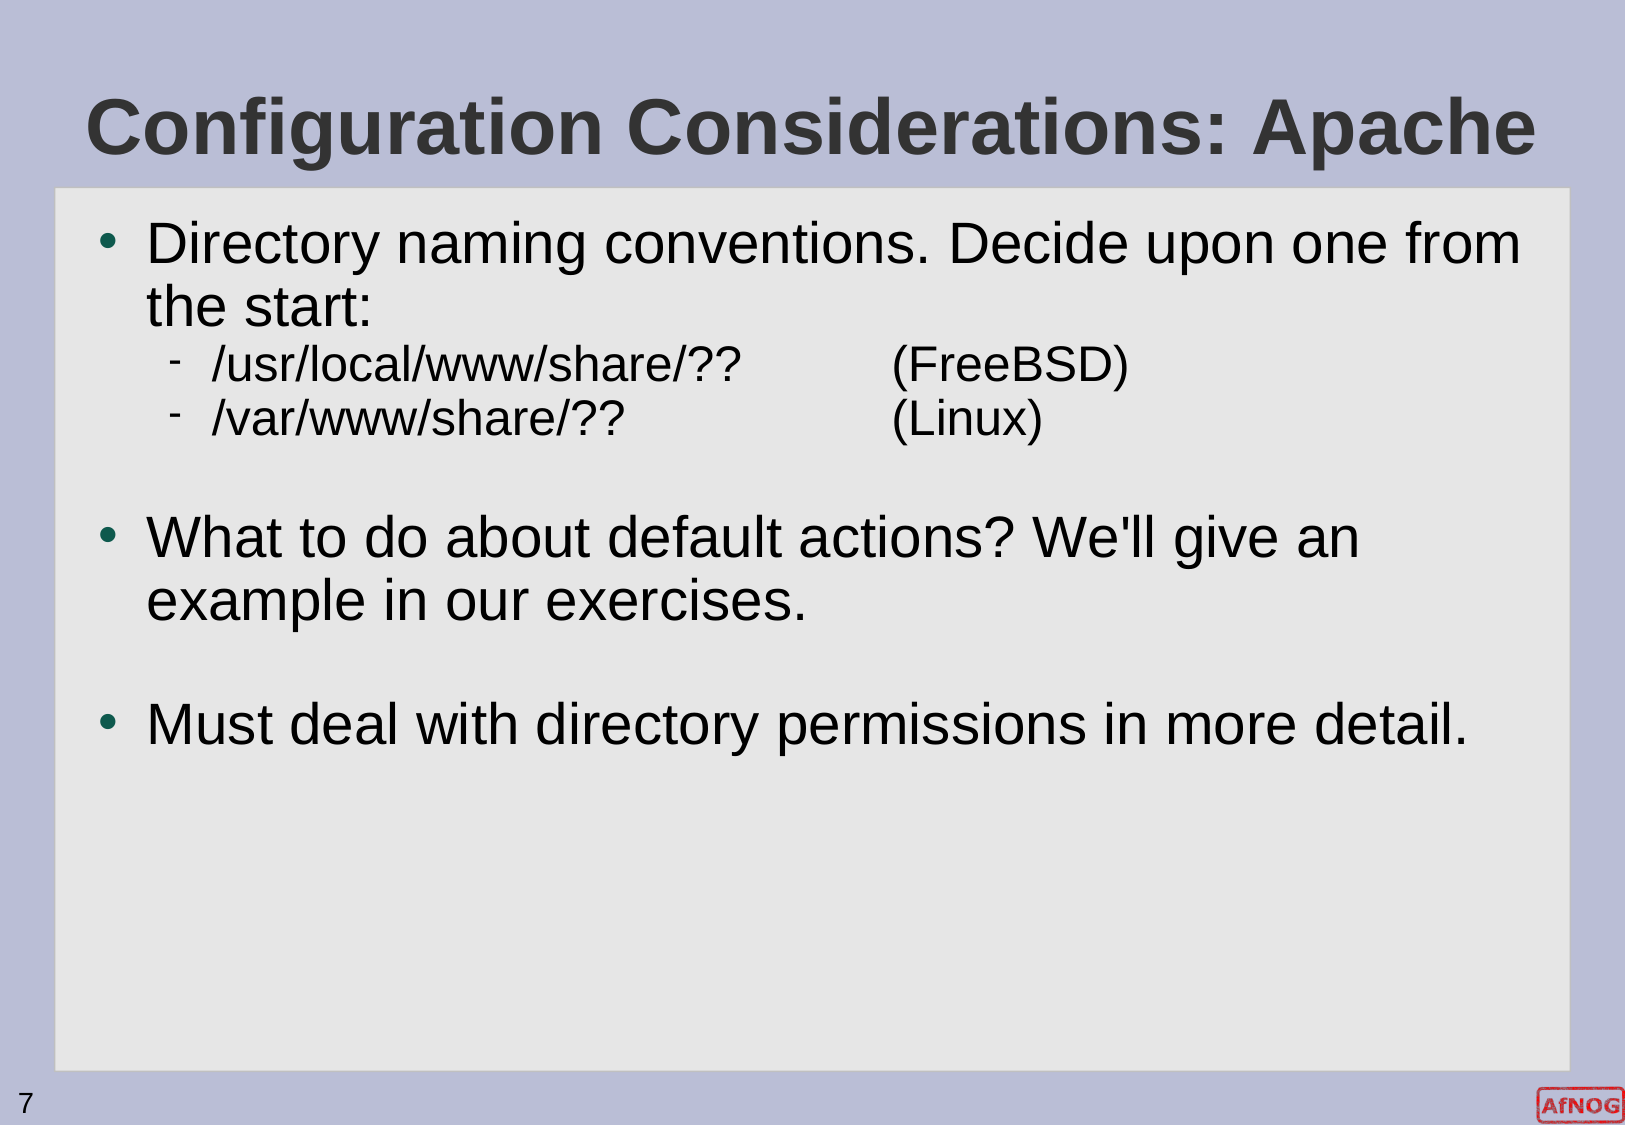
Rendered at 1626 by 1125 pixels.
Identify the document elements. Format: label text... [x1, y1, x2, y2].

list Directory naming conventions. Decide upon one from the start: /usr/local/www/share/?? (FreeBSD) /var/www/share/?? (Linux) What to do about default actions? We'll give an example in our exercises. Must deal with directory permissions in more detail. [81, 214, 1560, 1063]
title Configuration Considerations: Apache [54, 44, 1571, 215]
picture [1535, 1085, 1626, 1125]
